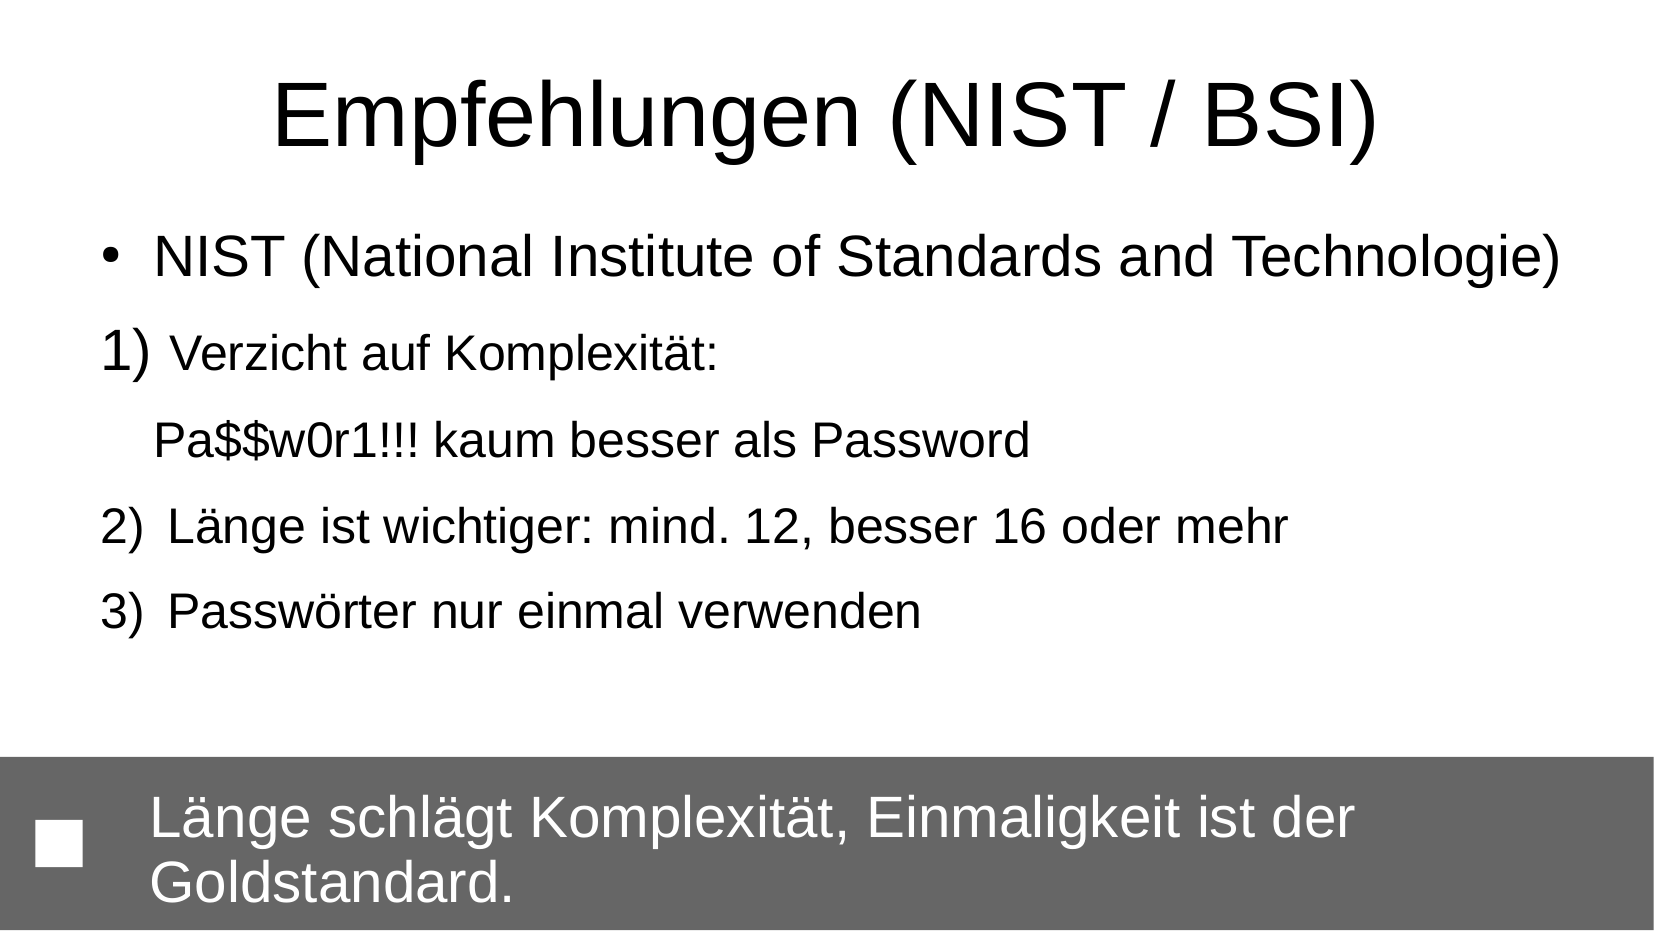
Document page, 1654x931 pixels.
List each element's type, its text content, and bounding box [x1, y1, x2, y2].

text_box Länge schlägt Komplexität, Einmaligkeit ist der Goldstandard. [134, 777, 1619, 923]
list NIST (National Institute of Standards and Technologie) Verzicht auf Komplexität: Pa$$w0r1!!! kaum besser als Password Länge ist wichtiger: mind. 12, besser 16 oder mehr Passwörter nur einmal verwenden [82, 223, 1571, 715]
title Empfehlungen (NIST / BSI) [82, 37, 1571, 193]
